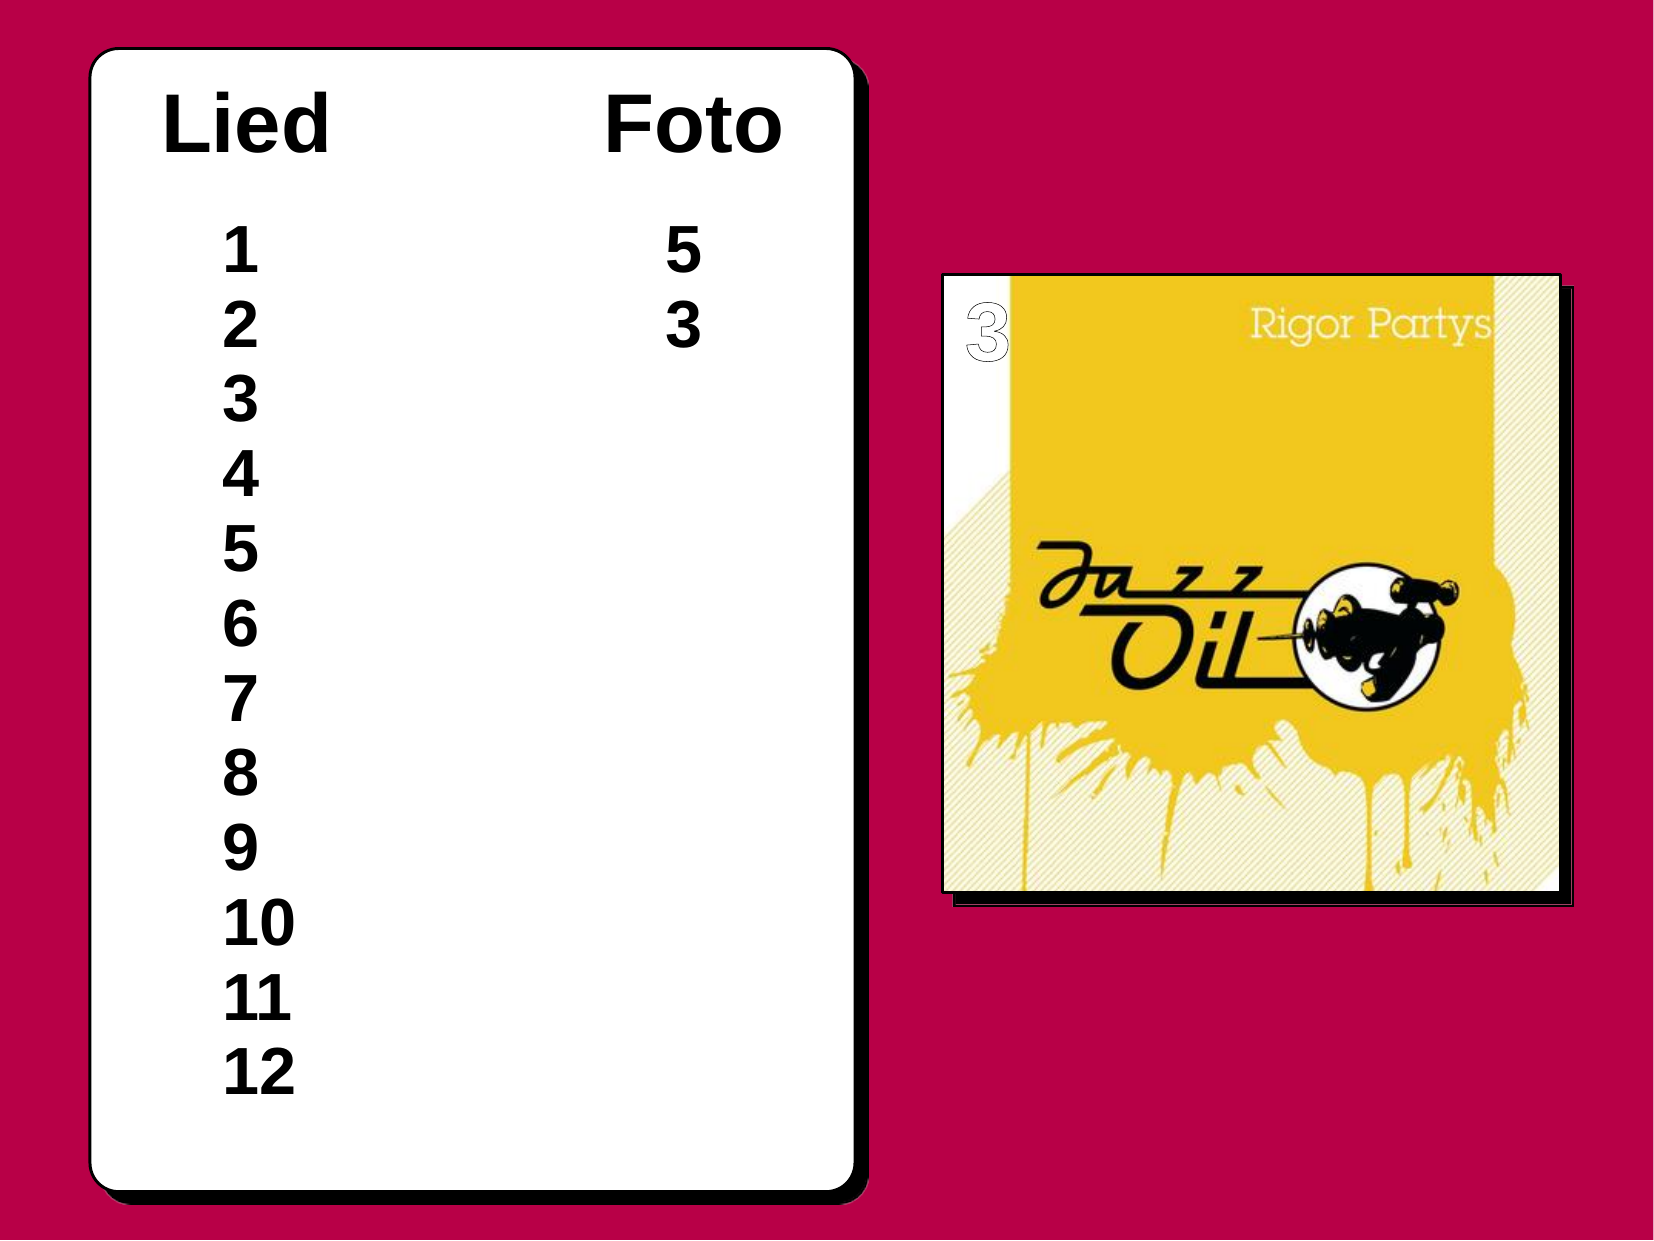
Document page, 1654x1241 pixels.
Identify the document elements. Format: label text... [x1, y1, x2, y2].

text_box 3 [949, 277, 1033, 391]
text_box 1 5 2 3 3 4 5 6 7 8 9 10 11 12 [207, 204, 796, 1153]
picture [944, 276, 1560, 892]
text_box [89, 48, 856, 1192]
text_box Lied Foto [134, 69, 810, 182]
